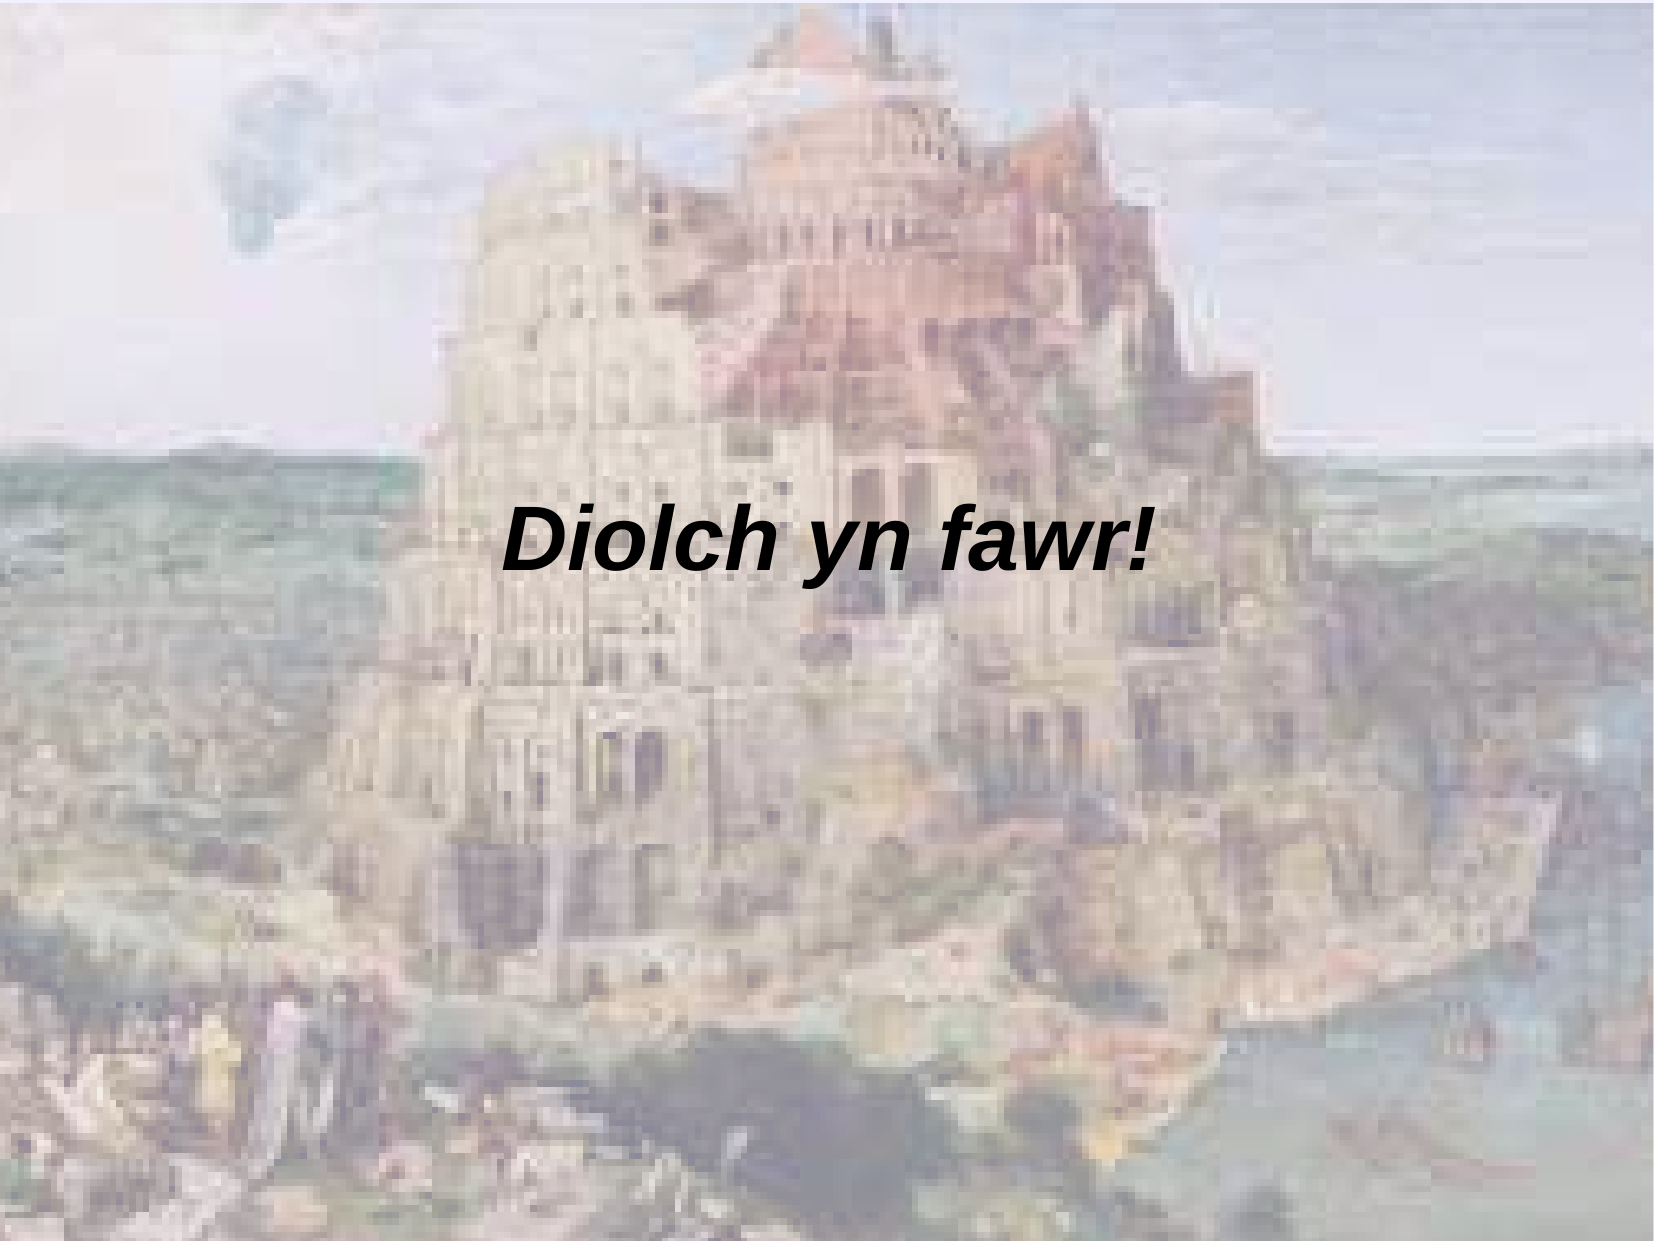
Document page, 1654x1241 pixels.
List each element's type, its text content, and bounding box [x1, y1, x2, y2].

title Diolch yn fawr! [5, 344, 1654, 733]
text_box [0, 0, 1654, 1241]
